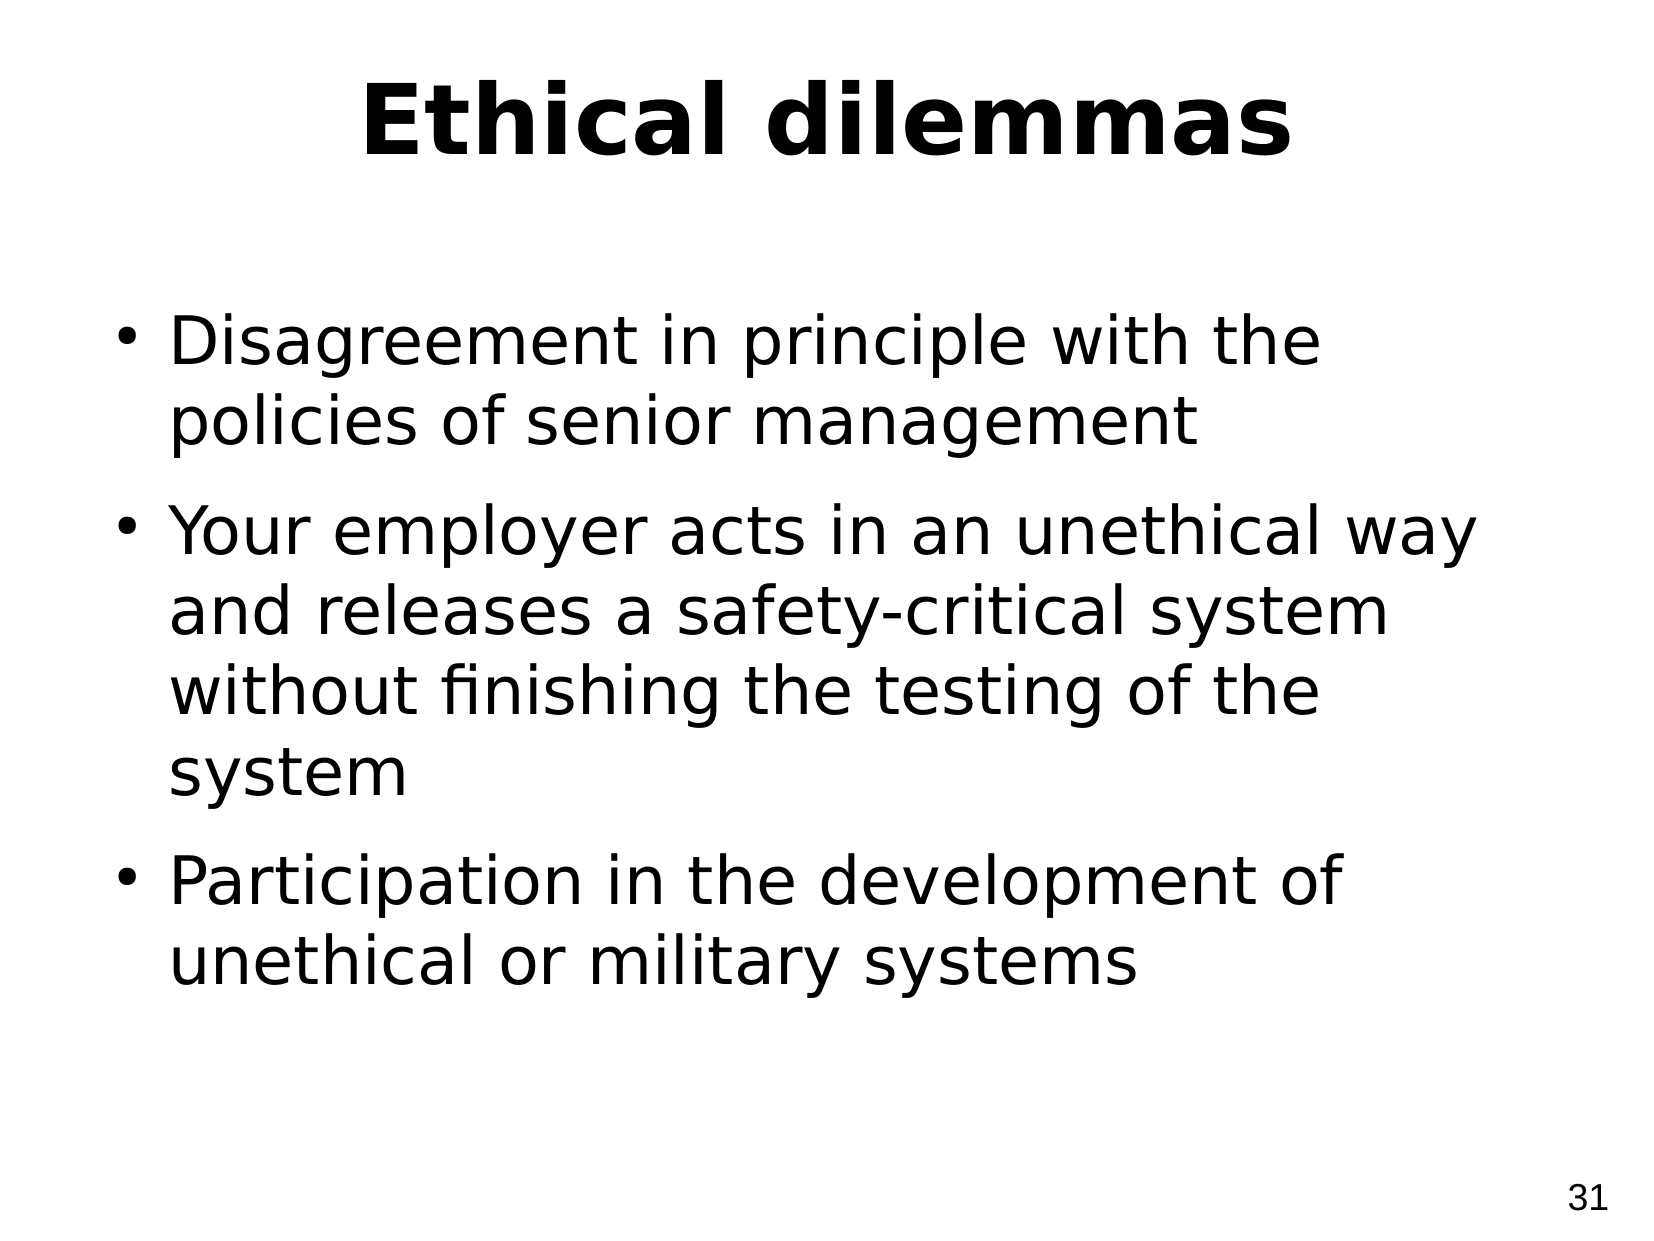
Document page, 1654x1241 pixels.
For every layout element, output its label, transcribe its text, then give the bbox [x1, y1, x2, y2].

list Disagreement in principle with the policies of senior management Your employer acts in an unethical way and releases a safety-critical system without finishing the testing of the system Participation in the development of unethical or military systems [82, 290, 1571, 1010]
title Ethical dilemmas [82, 49, 1571, 195]
